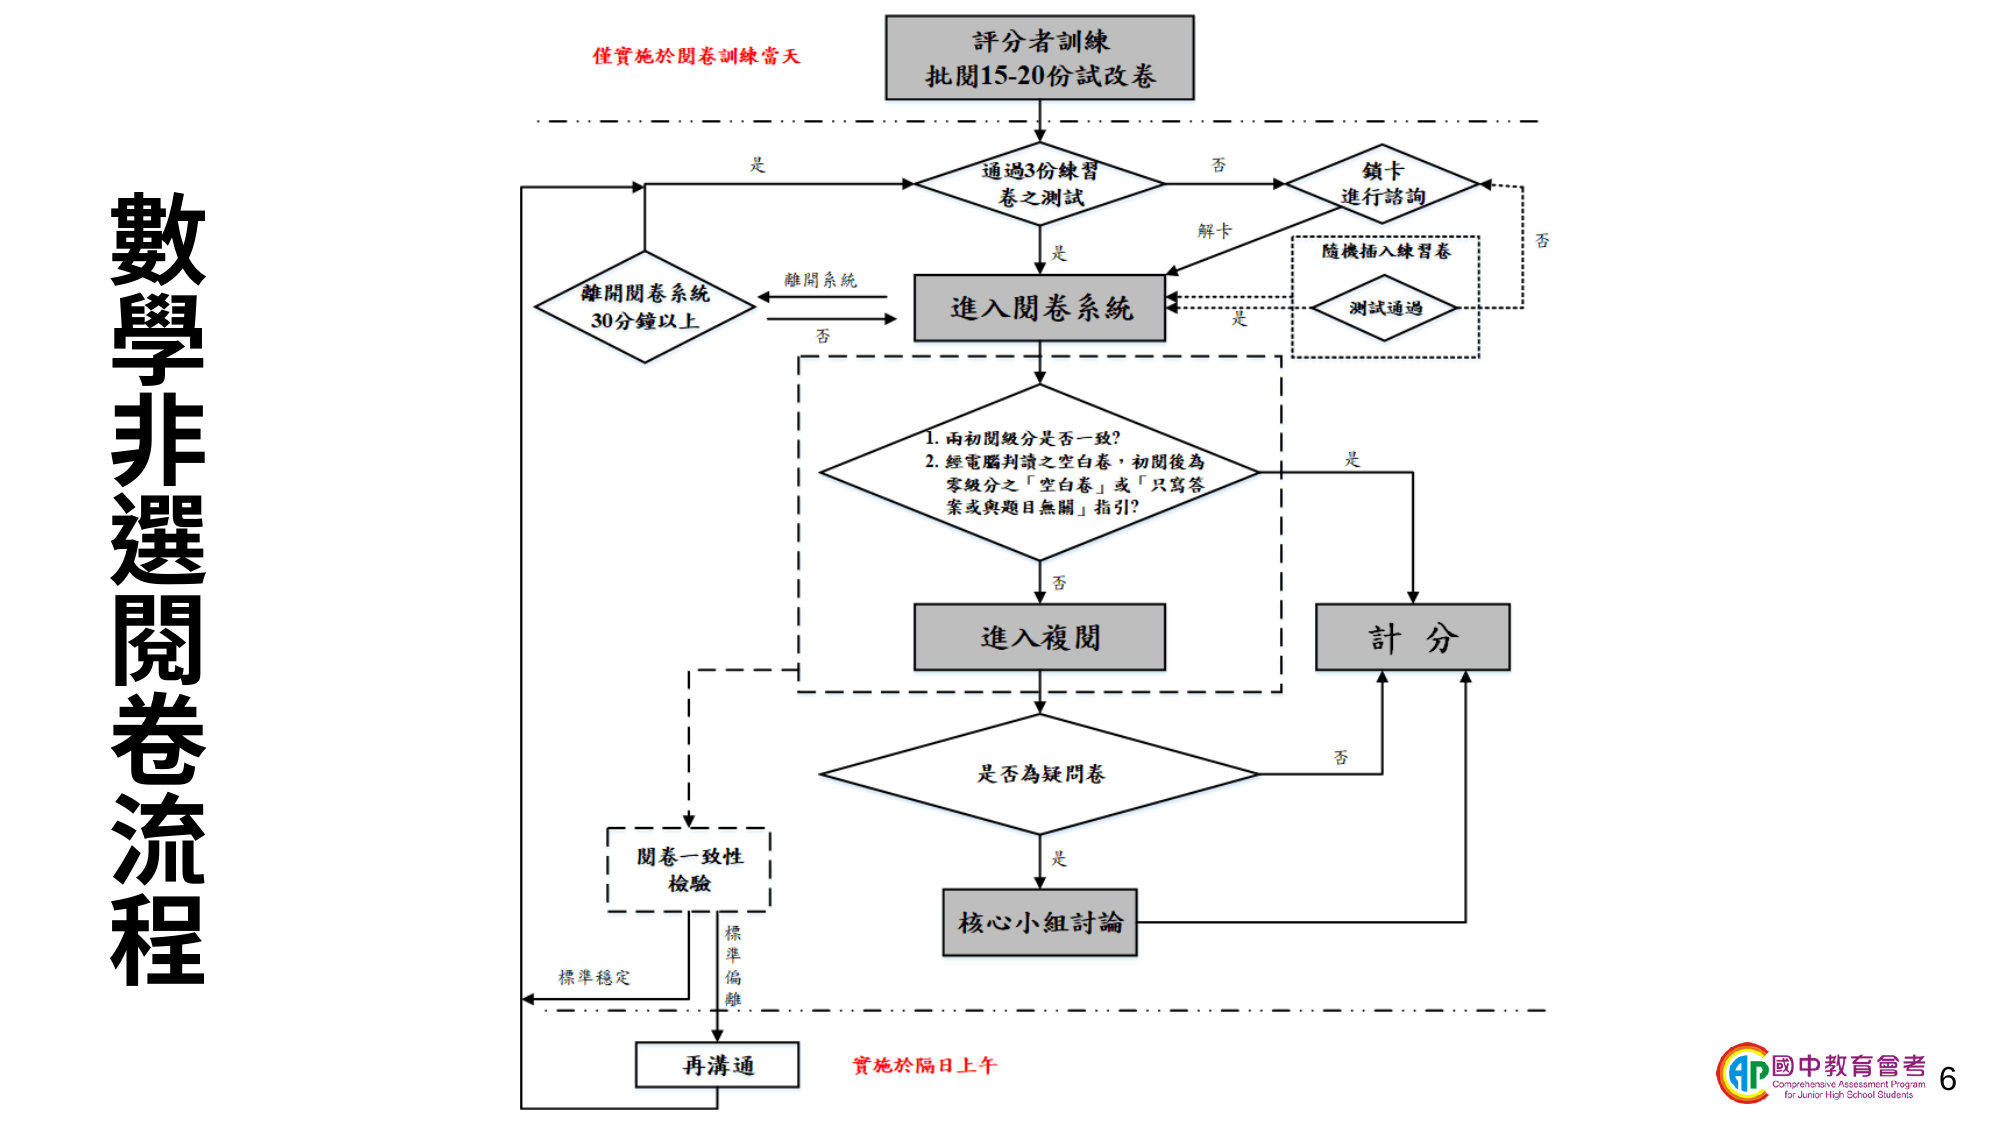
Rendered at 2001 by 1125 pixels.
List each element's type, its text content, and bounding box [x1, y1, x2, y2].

picture [519, 12, 1562, 1111]
text_box [1923, 1047, 2000, 1108]
text_box 數學非選閱卷流程 [64, 95, 246, 1084]
